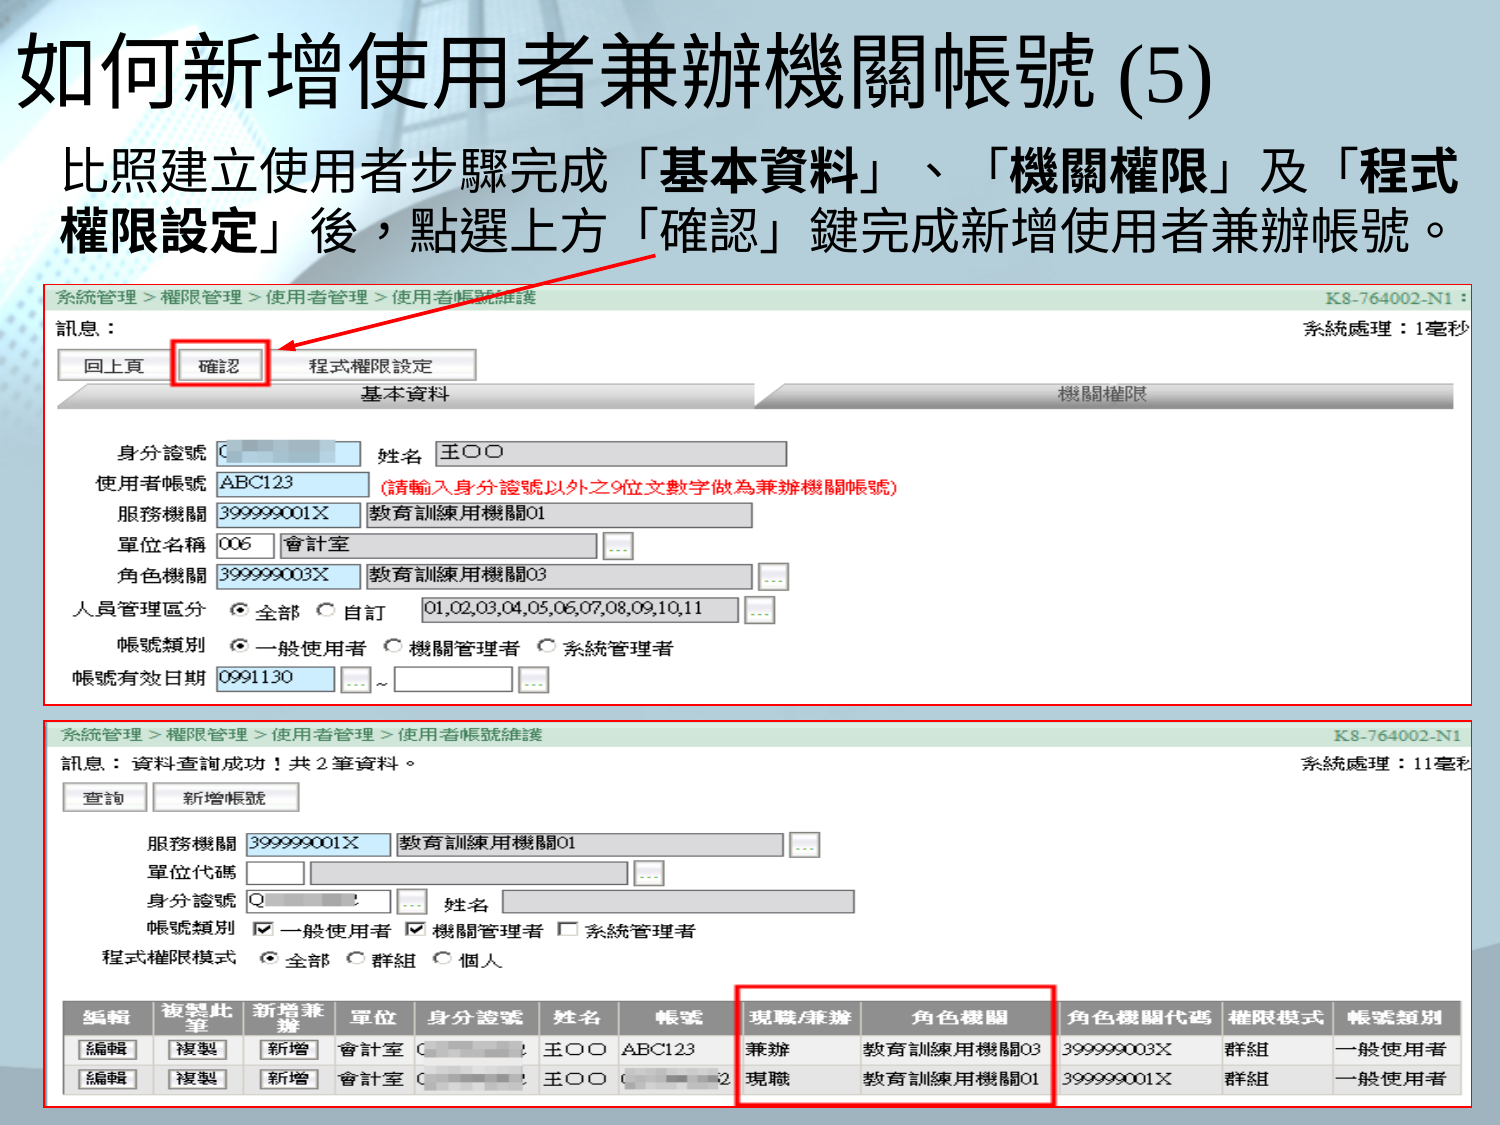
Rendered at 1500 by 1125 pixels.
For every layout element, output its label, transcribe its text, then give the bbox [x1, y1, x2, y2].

picture [44, 285, 1471, 705]
picture [44, 721, 1471, 1106]
text_box 比照建立使用者步驟完成「基本資料」、「機關權限」及「程式權限設定」後，點選上方「確認」鍵完成新增使用者兼辦帳號。 [45, 132, 1486, 267]
title 如何新增使用者兼辦機關帳號(5) [0, 0, 1500, 138]
